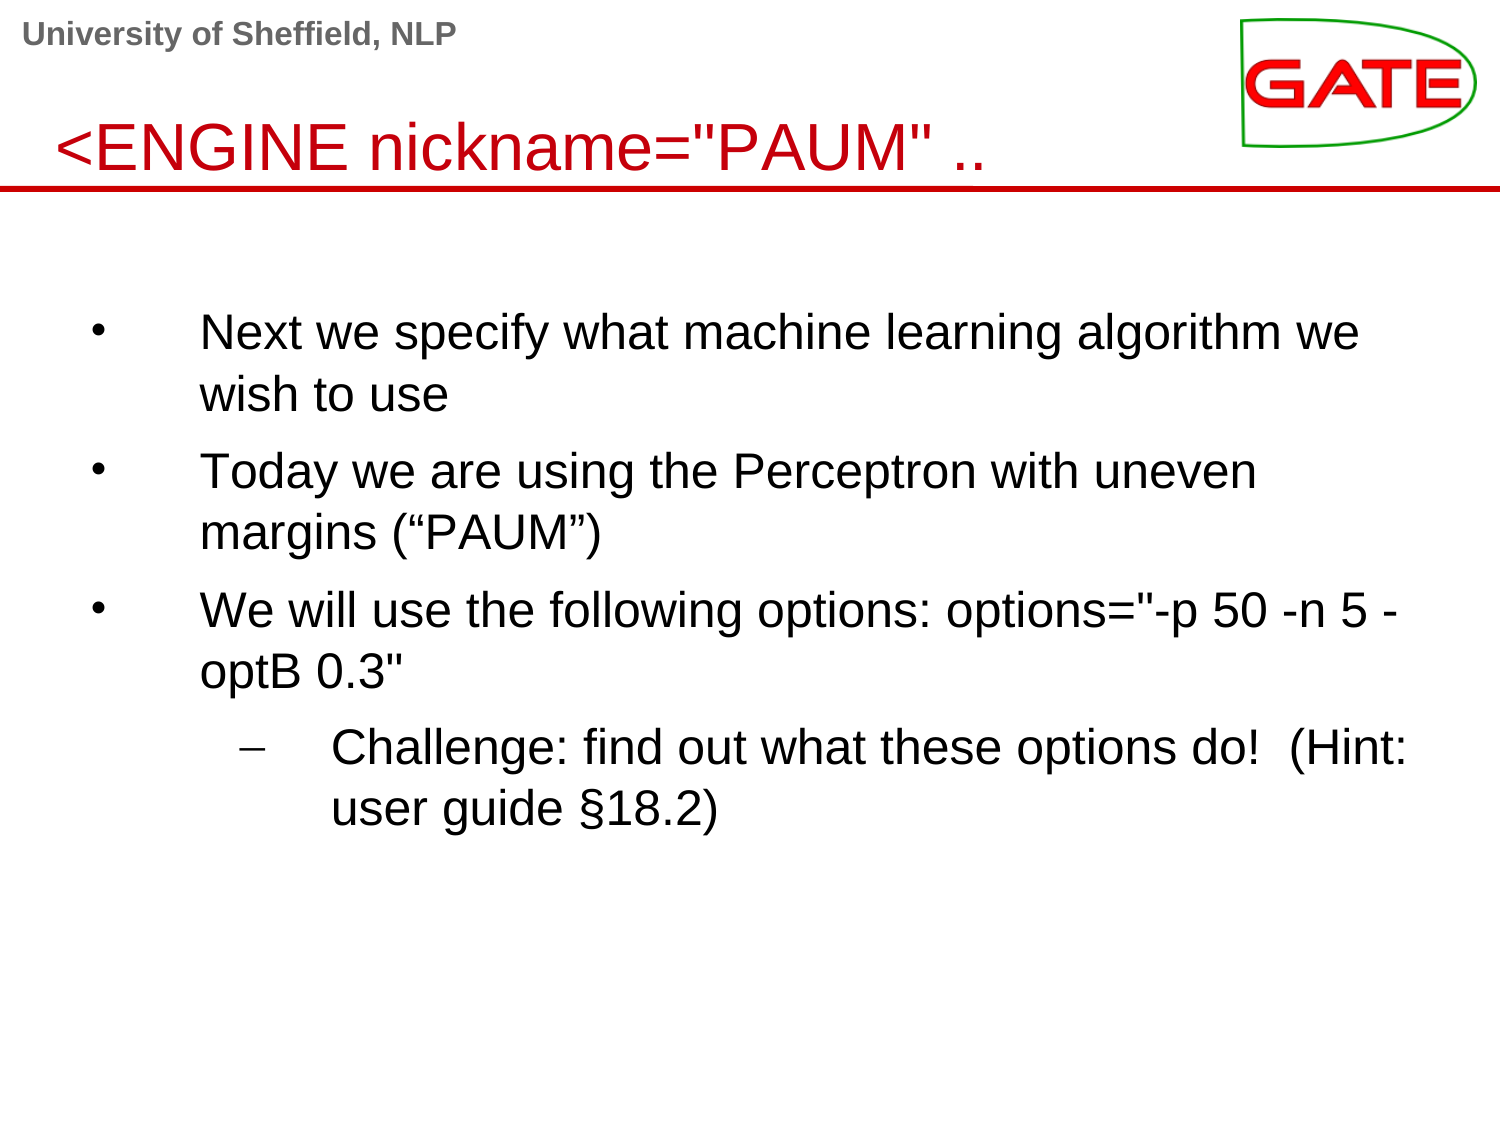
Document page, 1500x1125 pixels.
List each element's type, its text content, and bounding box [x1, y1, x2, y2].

title <ENGINE nickname="PAUM" .. [41, 37, 1391, 254]
picture [1240, 18, 1477, 148]
list Next we specify what machine learning algorithm we wish to use Today we are using the Perceptron with uneven margins (“PAUM”) We will use the following options: options="-p 50 -n 5 -optB 0.3" Challenge: find out what these options do! (Hint: user guide §18.2) [75, 290, 1425, 1034]
